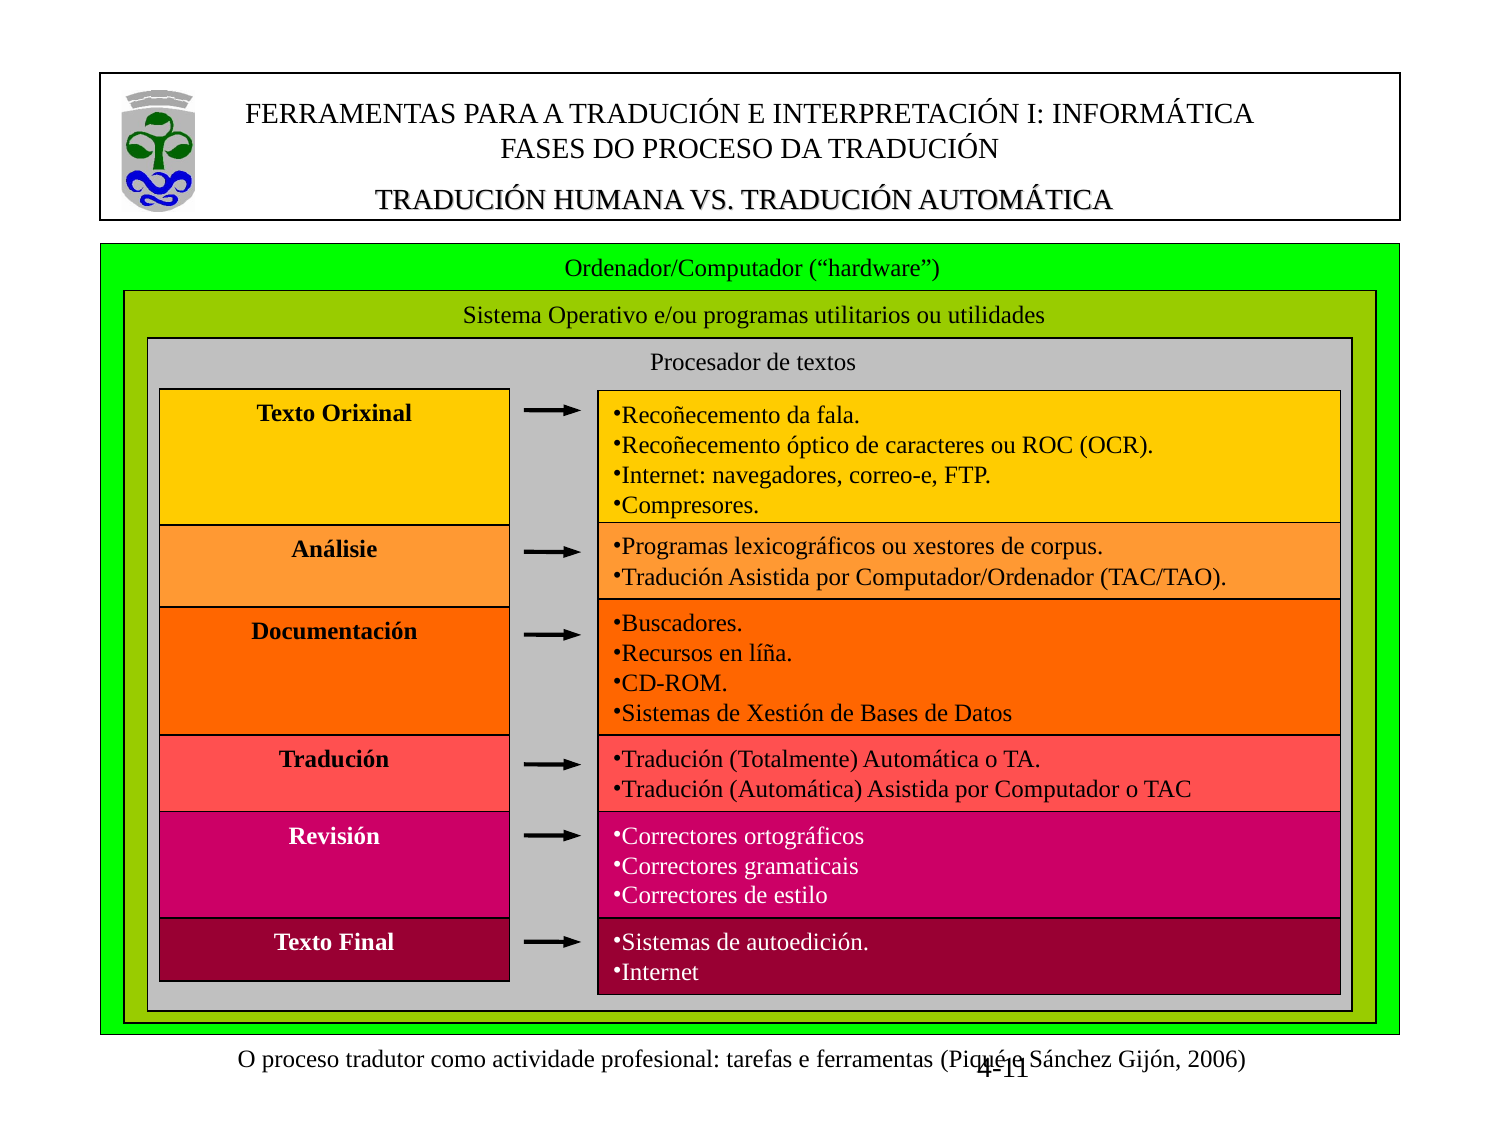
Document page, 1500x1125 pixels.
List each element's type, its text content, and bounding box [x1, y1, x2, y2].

text_box 4-11 [962, 1047, 1423, 1083]
text_box Correctores ortográficos Correctores gramaticais Correctores de estilo [598, 811, 1341, 917]
text_box Tradución [159, 735, 510, 811]
text_box Sistemas de autoedición. Internet [598, 917, 1341, 995]
text_box Tradución (Totalmente) Automática o TA. Tradución (Automática) Asistida por Computador o TAC [598, 735, 1341, 811]
text_box Buscadores. Recursos en líña. CD-ROM. Sistemas de Xestión de Bases de Datos [598, 598, 1341, 734]
text_box Procesador de textos [154, 338, 1353, 384]
text_box Análisie [159, 524, 510, 606]
text_box TRADUCIÓN HUMANA VS. TRADUCIÓN AUTOMÁTICA [147, 172, 1341, 224]
text_box Revisión [159, 811, 510, 917]
text_box Texto Final [159, 917, 510, 981]
text_box Texto Orixinal [159, 388, 510, 524]
text_box Recoñecemento da fala. Recoñecemento óptico de caracteres ou ROC (OCR). Internet: navegadores, correo-e, FTP. Compresores. [598, 390, 1341, 522]
text_box Ordenador/Computador (“hardware”) [105, 243, 1400, 289]
text_box Programas lexicográficos ou xestores de corpus. Tradución Asistida por Computador/Ordenador (TAC/TAO). [598, 522, 1341, 598]
text_box Sistema Operativo e/ou programas utilitarios ou utilidades [133, 290, 1376, 337]
text_box O proceso tradutor como actividade profesional: tarefas e ferramentas (Piqué e Sánchez Gijón, 2006) [179, 1035, 1305, 1080]
text_box [41, 243, 1459, 1047]
text_box Documentación [159, 607, 510, 734]
